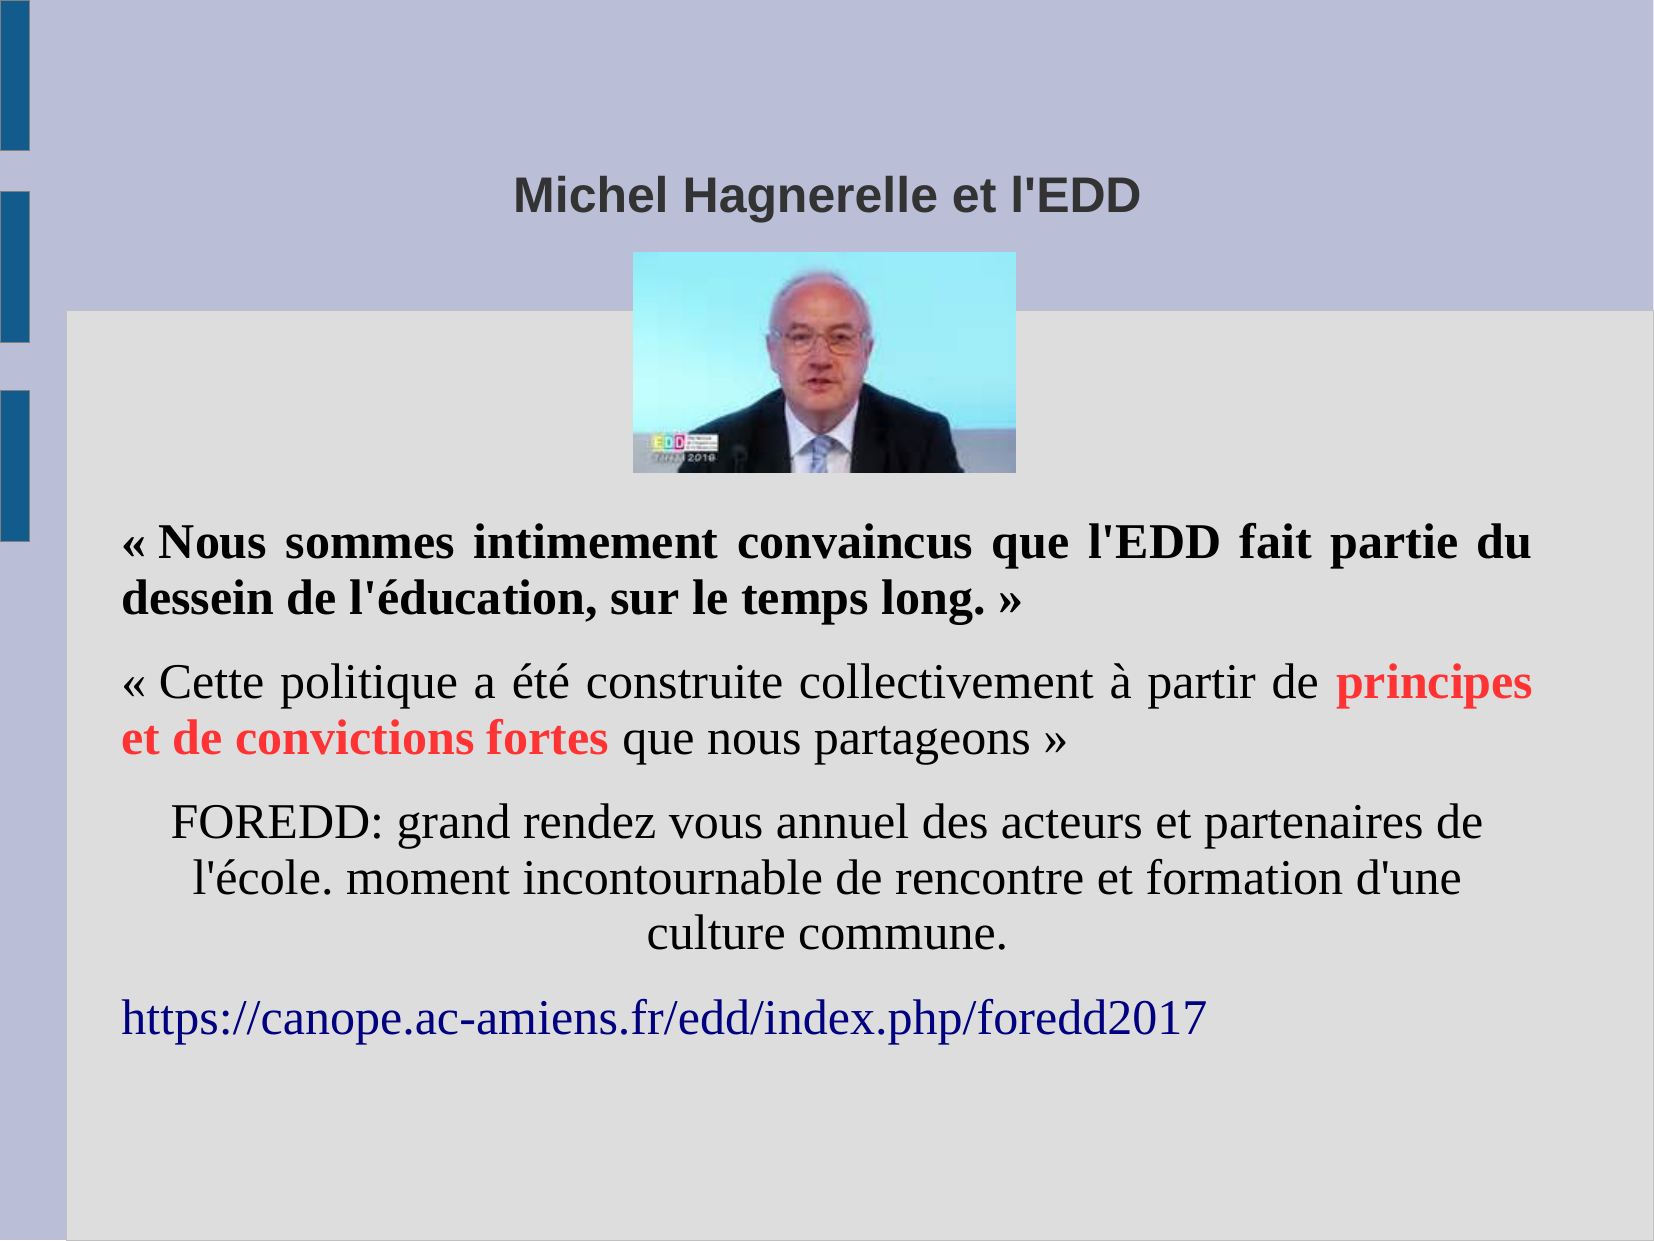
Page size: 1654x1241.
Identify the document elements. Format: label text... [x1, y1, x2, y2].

picture [633, 252, 1016, 473]
list « Nous sommes intimement convaincus que l'EDD fait partie du dessein de l'éducation, sur le temps long. » « Cette politique a été construite collectivement à partir de principes et de convictions fortes que nous partageons » FOREDD: grand rendez vous annuel des acteurs et partenaires de l'école. moment incontournable de rencontre et formation d'une culture commune. https://canope.ac-amiens.fr/edd/index.php/foredd2017 [121, 344, 1534, 1144]
title Michel Hagnerelle et l'EDD [121, 91, 1534, 299]
